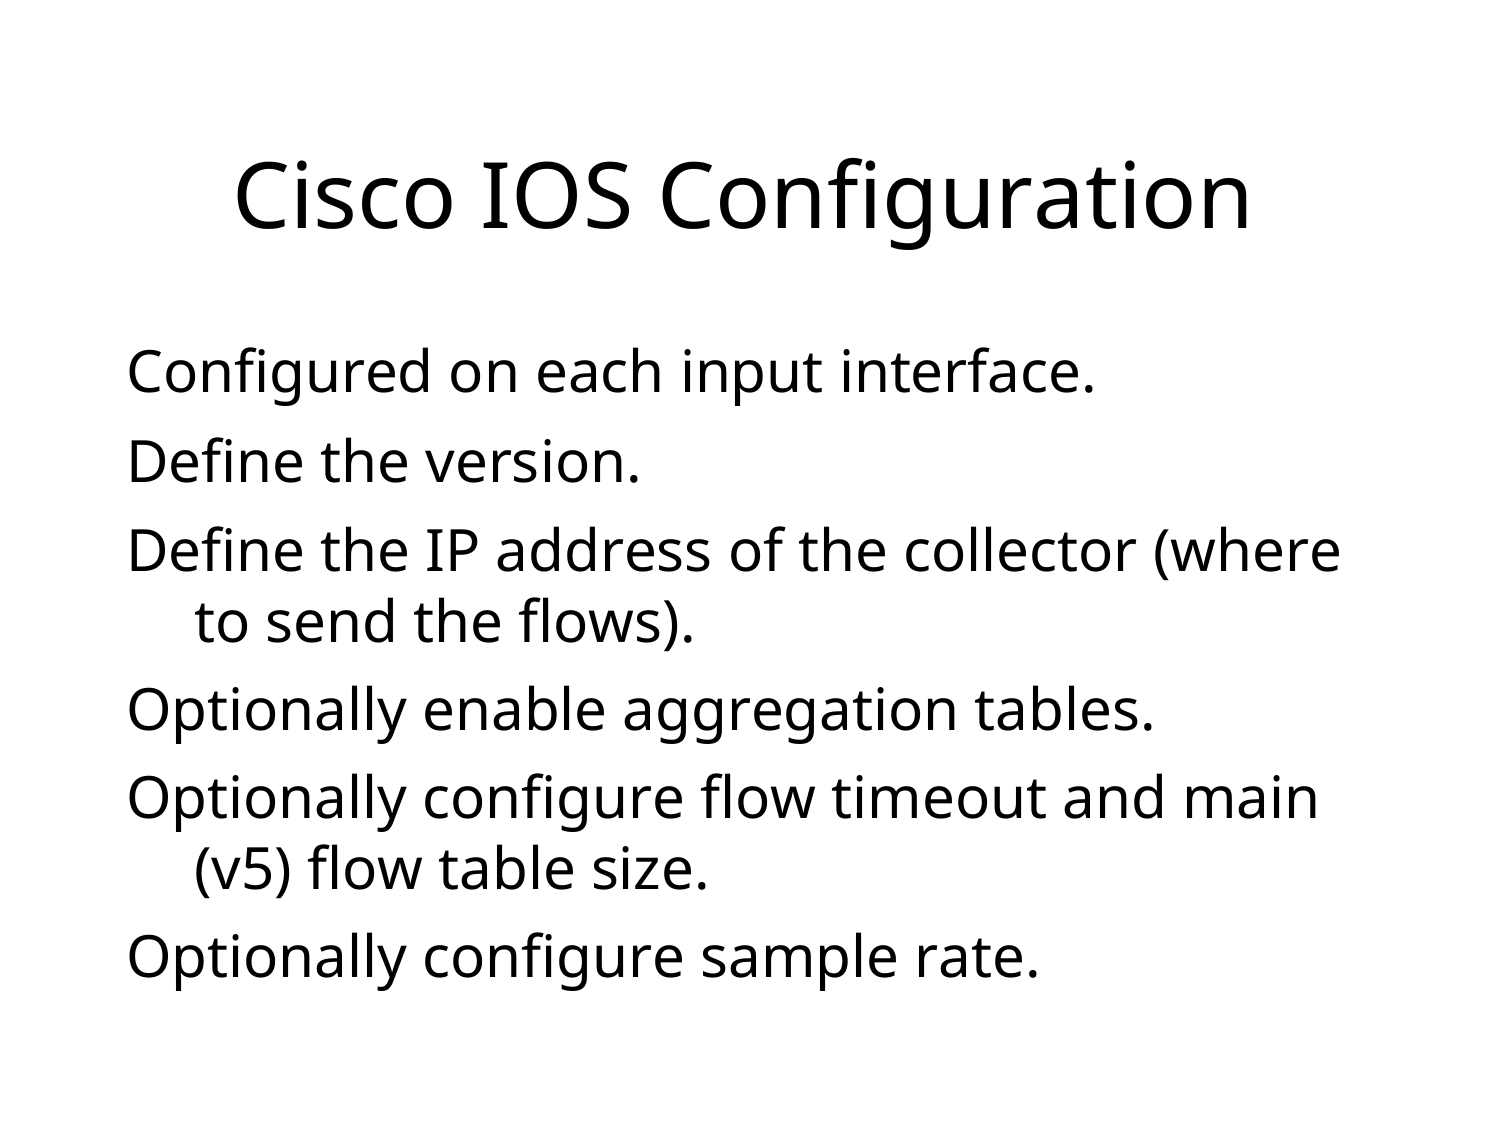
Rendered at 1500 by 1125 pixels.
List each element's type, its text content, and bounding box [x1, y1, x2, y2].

list Configured on each input interface. Define the version. Define the IP address of the collector (where to send the flows). Optionally enable aggregation tables. Optionally configure flow timeout and main (v5) flow table size. Optionally configure sample rate. [112, 324, 1388, 1125]
title Cisco IOS Configuration [112, 62, 1388, 324]
